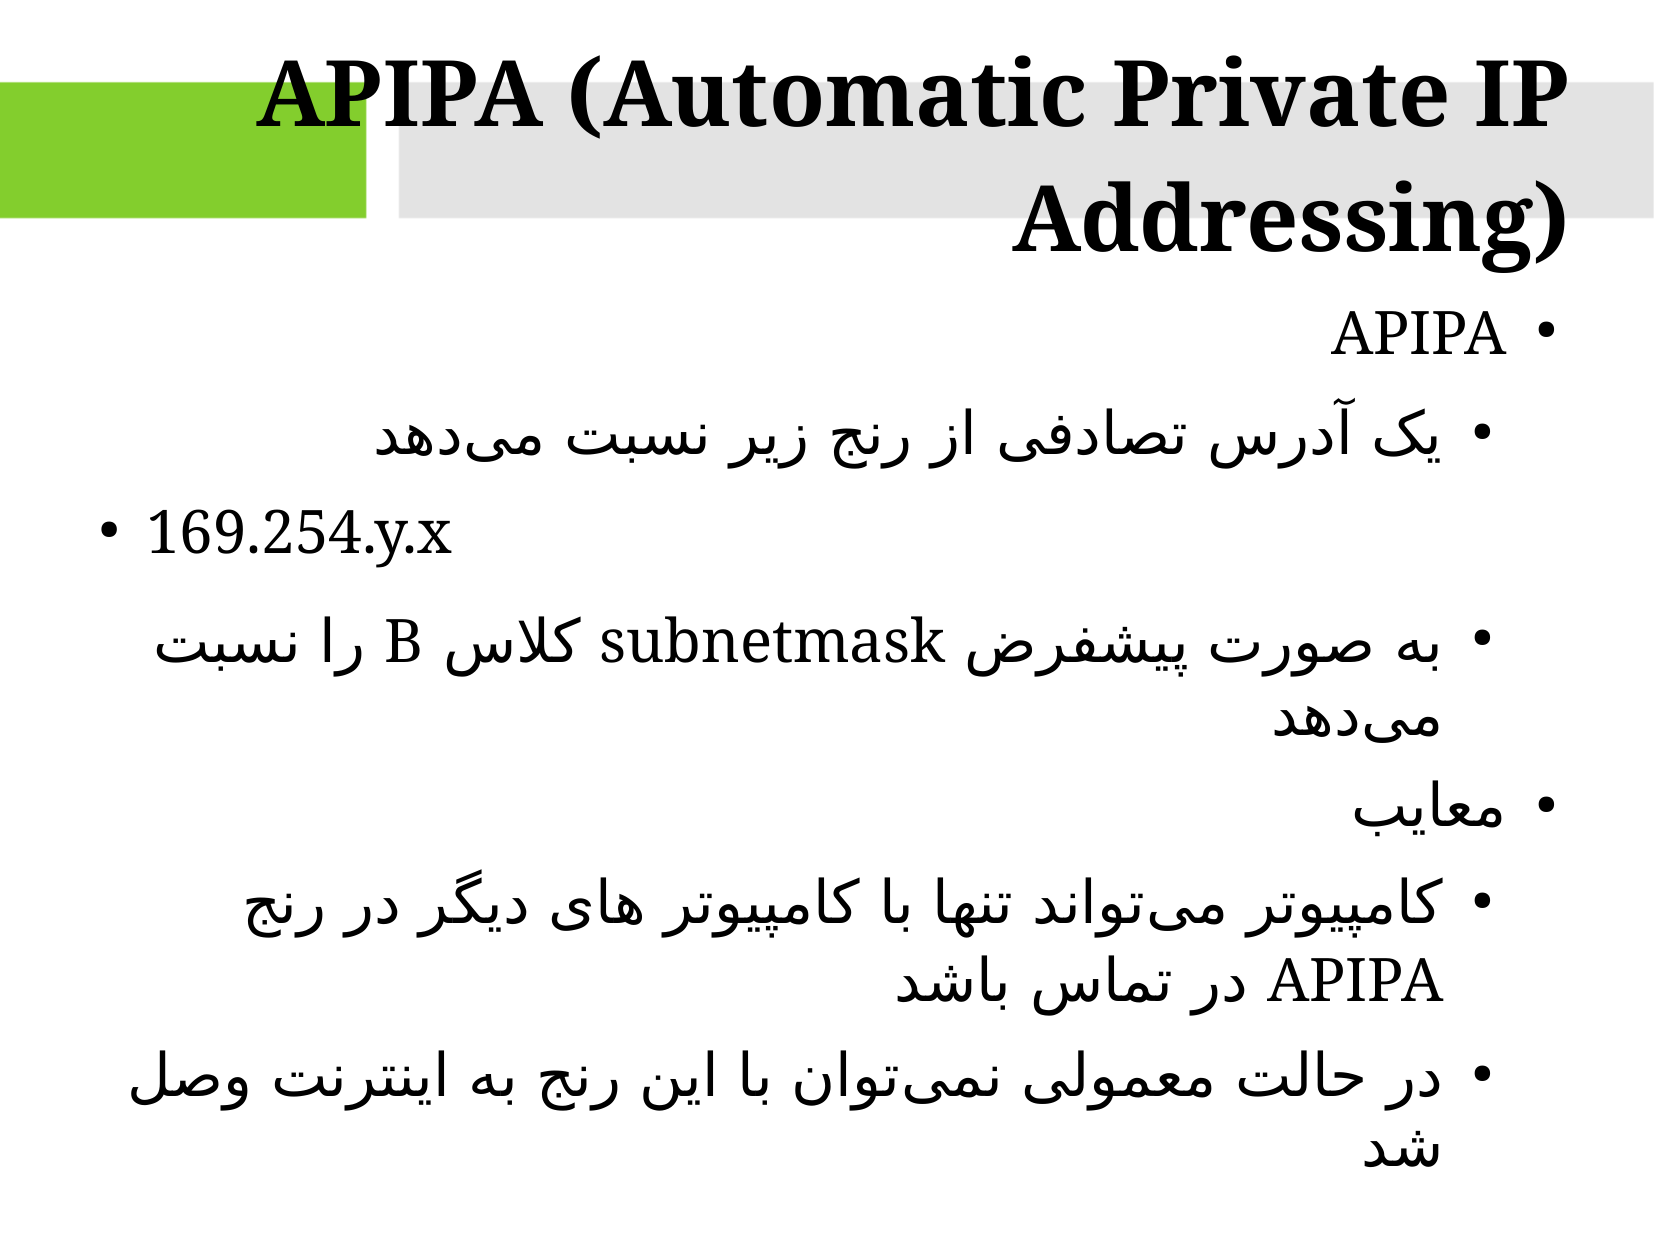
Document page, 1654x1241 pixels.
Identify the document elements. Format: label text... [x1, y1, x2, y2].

picture [0, 0, 1654, 1241]
list APIPA یک آدرس تصادفی از رنج زیر نسبت می‌دهد 169.254.y.x به صورت پیشفرض subnetmask کلاس B را نسبت می‌دهد معایب کامپیوتر می‌تواند تنها با کامپیوتر های دیگر در رنج APIPA در تماس باشد در حالت معمولی نمی‌توان با این رنج به اینترنت وصل شد [82, 290, 1571, 1182]
title APIPA (Automatic Private IP Addressing) [82, 49, 1571, 257]
